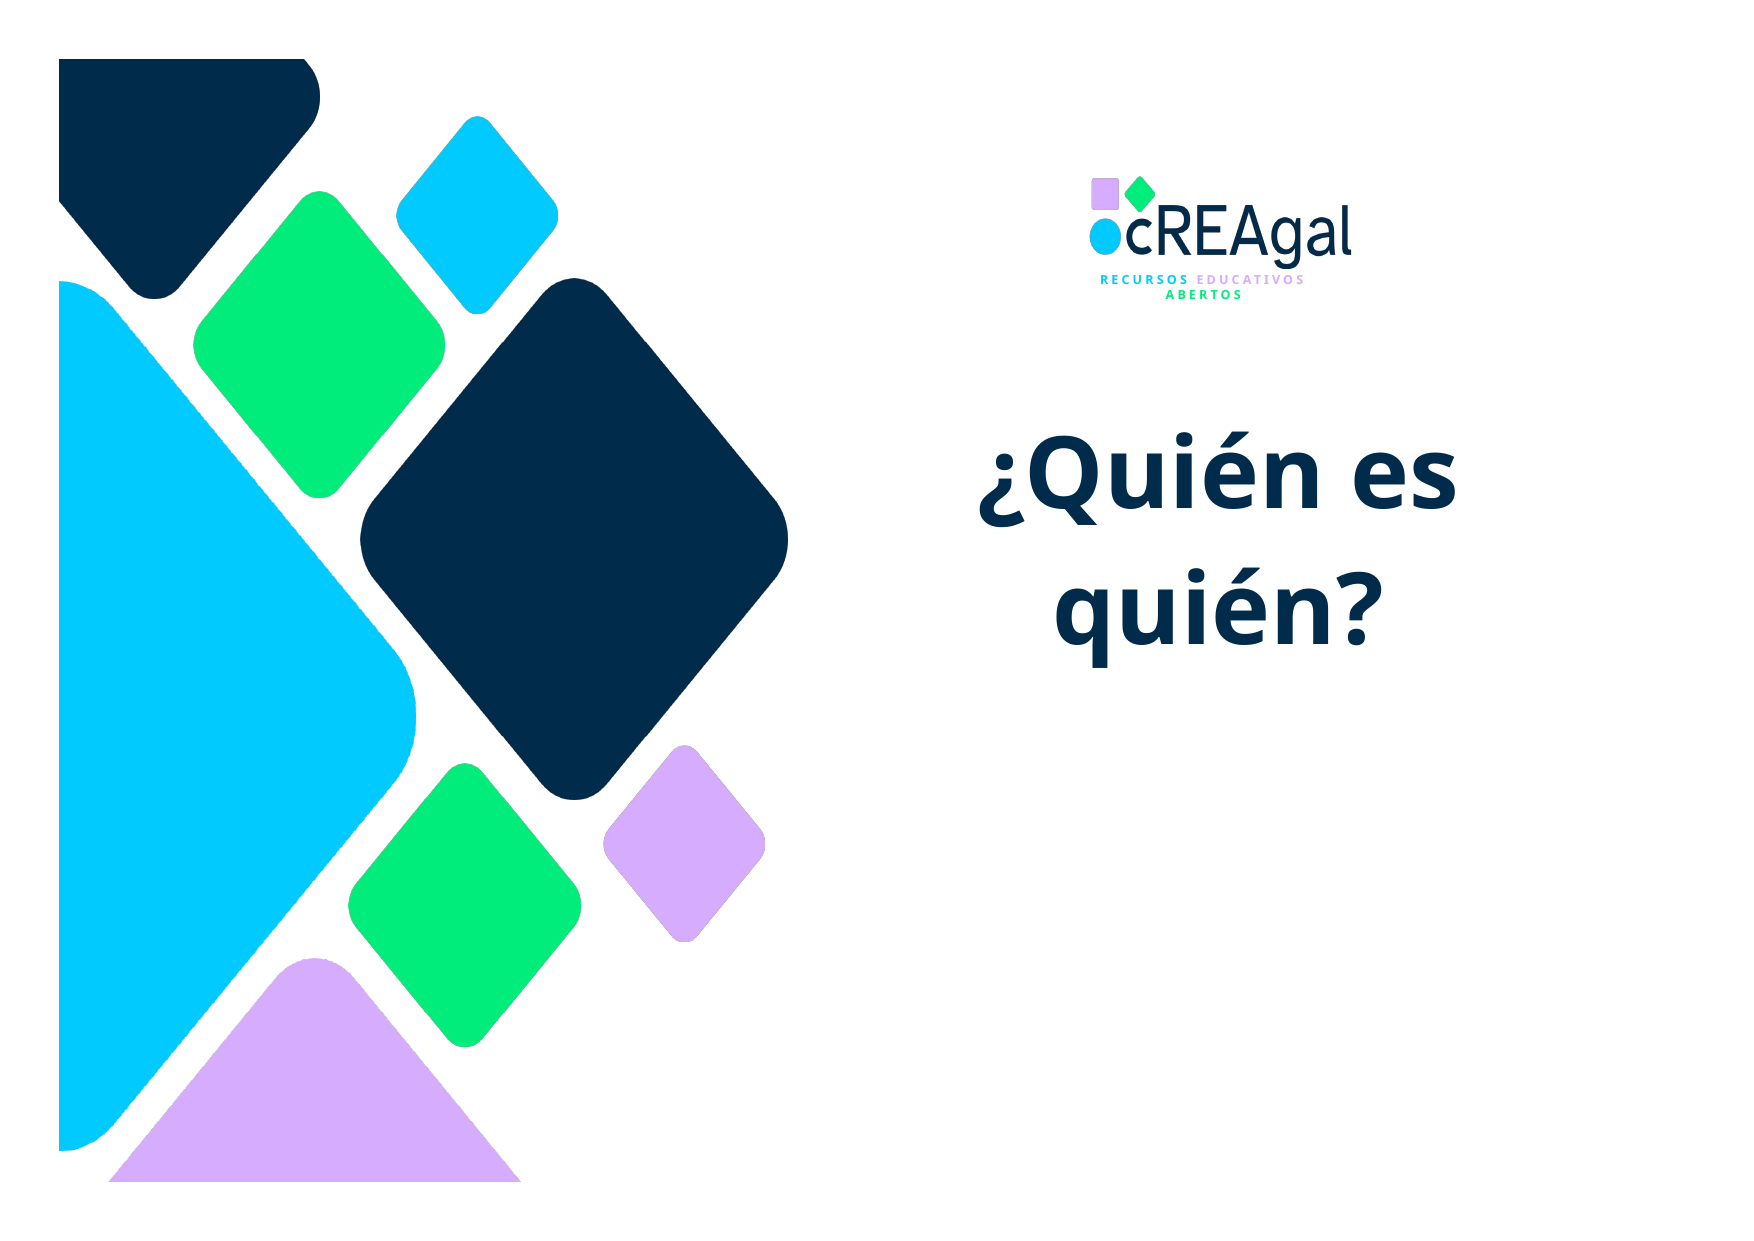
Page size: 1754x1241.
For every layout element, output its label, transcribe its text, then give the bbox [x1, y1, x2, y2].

picture [59, 59, 788, 1182]
picture [1089, 176, 1352, 269]
picture [481, 116, 558, 208]
title ¿Quién es quién? [856, 368, 1581, 707]
